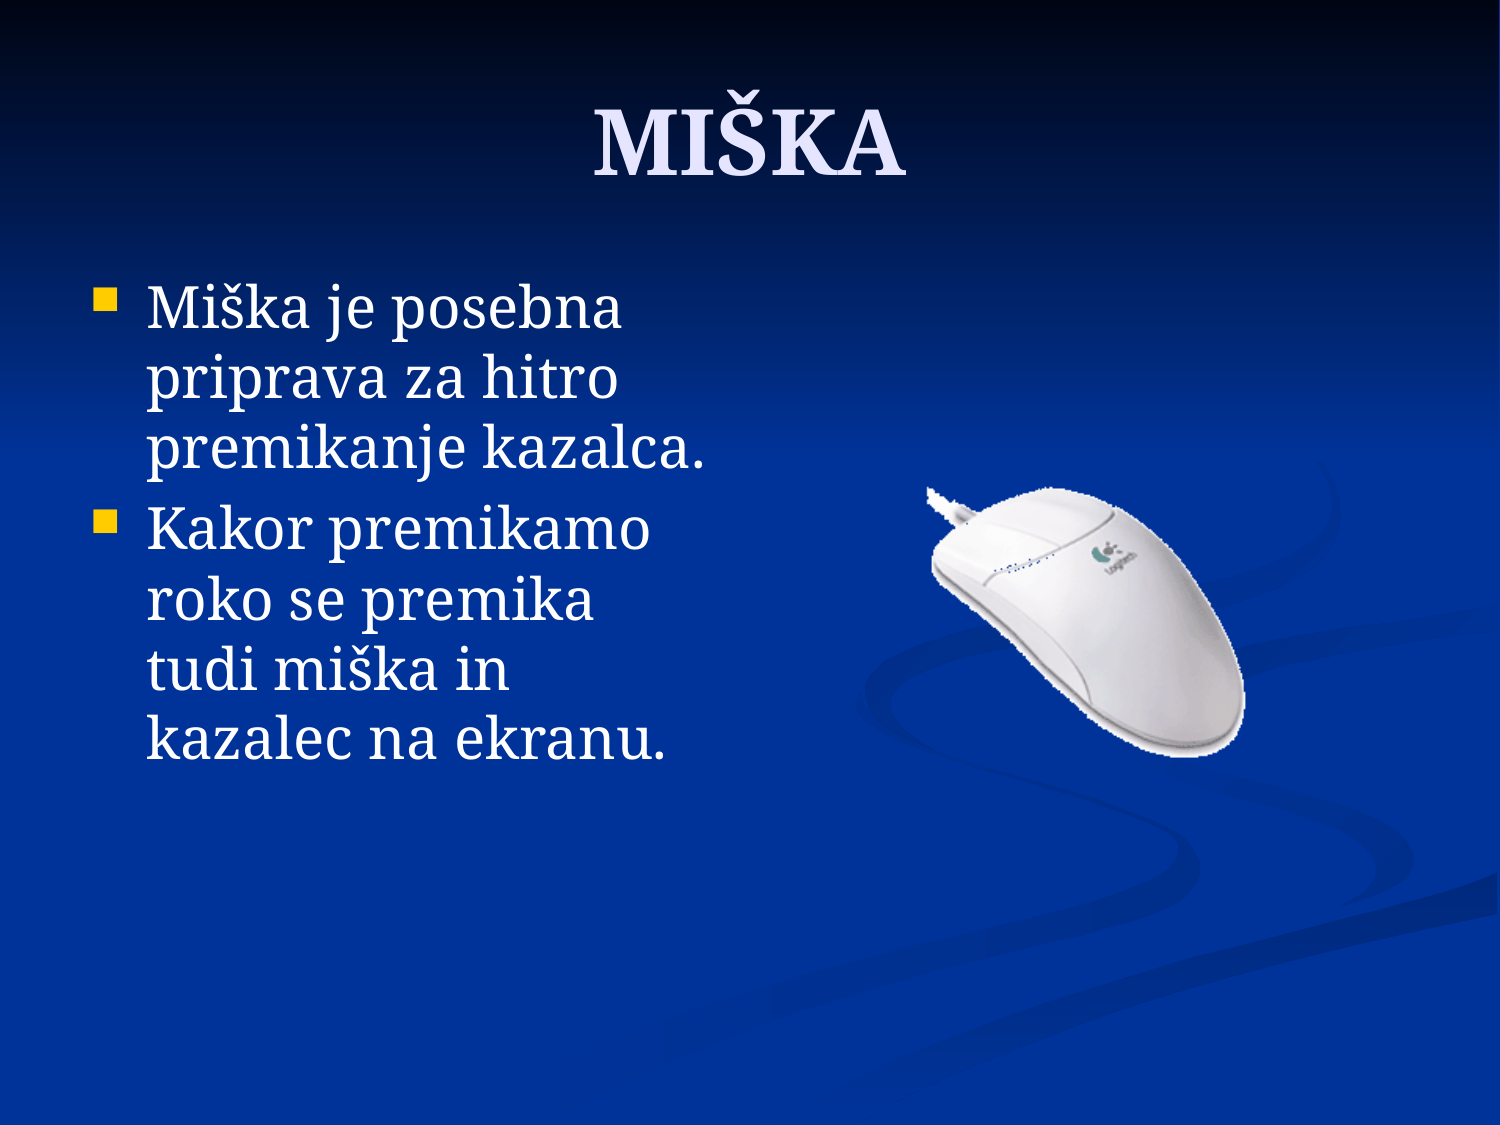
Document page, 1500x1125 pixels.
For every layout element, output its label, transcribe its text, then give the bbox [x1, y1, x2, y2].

table_header [0, 0, 36, 70]
title MIŠKA [75, 45, 1425, 233]
picture [921, 434, 1266, 833]
list Miška je posebna priprava za hitro premikanje kazalca. Kakor premikamo roko se premika tudi miška in kazalec na ekranu. [75, 262, 738, 1005]
